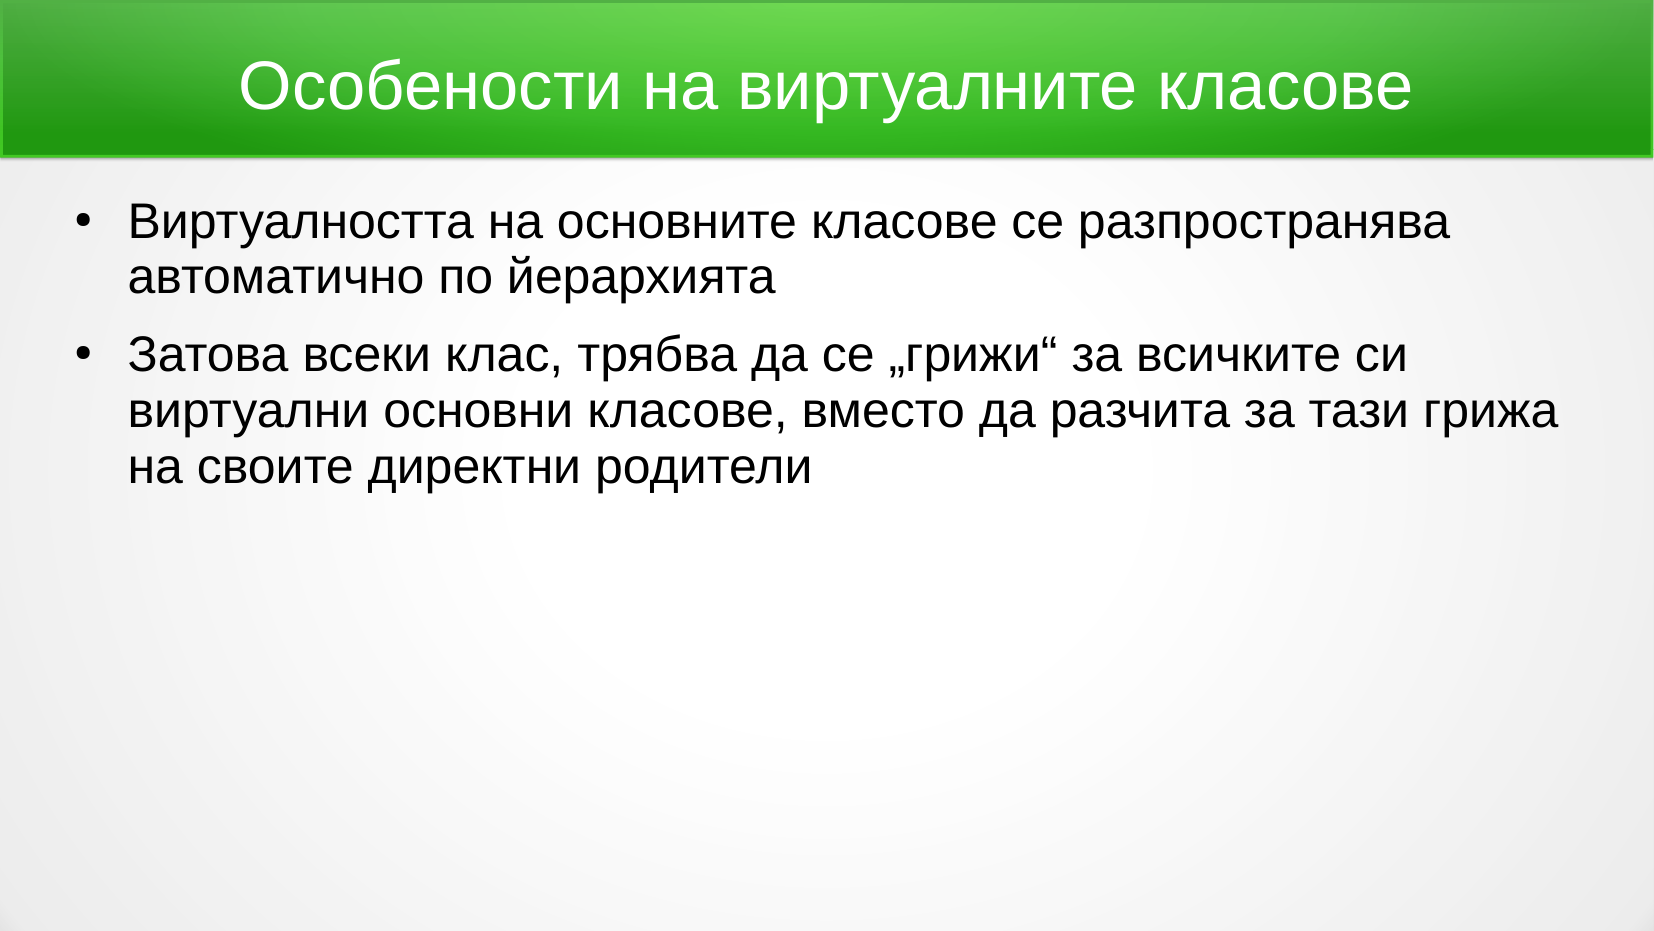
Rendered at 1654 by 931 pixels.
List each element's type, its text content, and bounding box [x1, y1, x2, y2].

title Особености на виртуалните класове [82, 37, 1571, 135]
list Виртуалността на основните класове се разпространява автоматично по йерархията Затова всеки клас, трябва да се „грижи“ за всичките си виртуални основни класове, вместо да разчита за тази грижа на своите директни родители [56, 192, 1619, 898]
